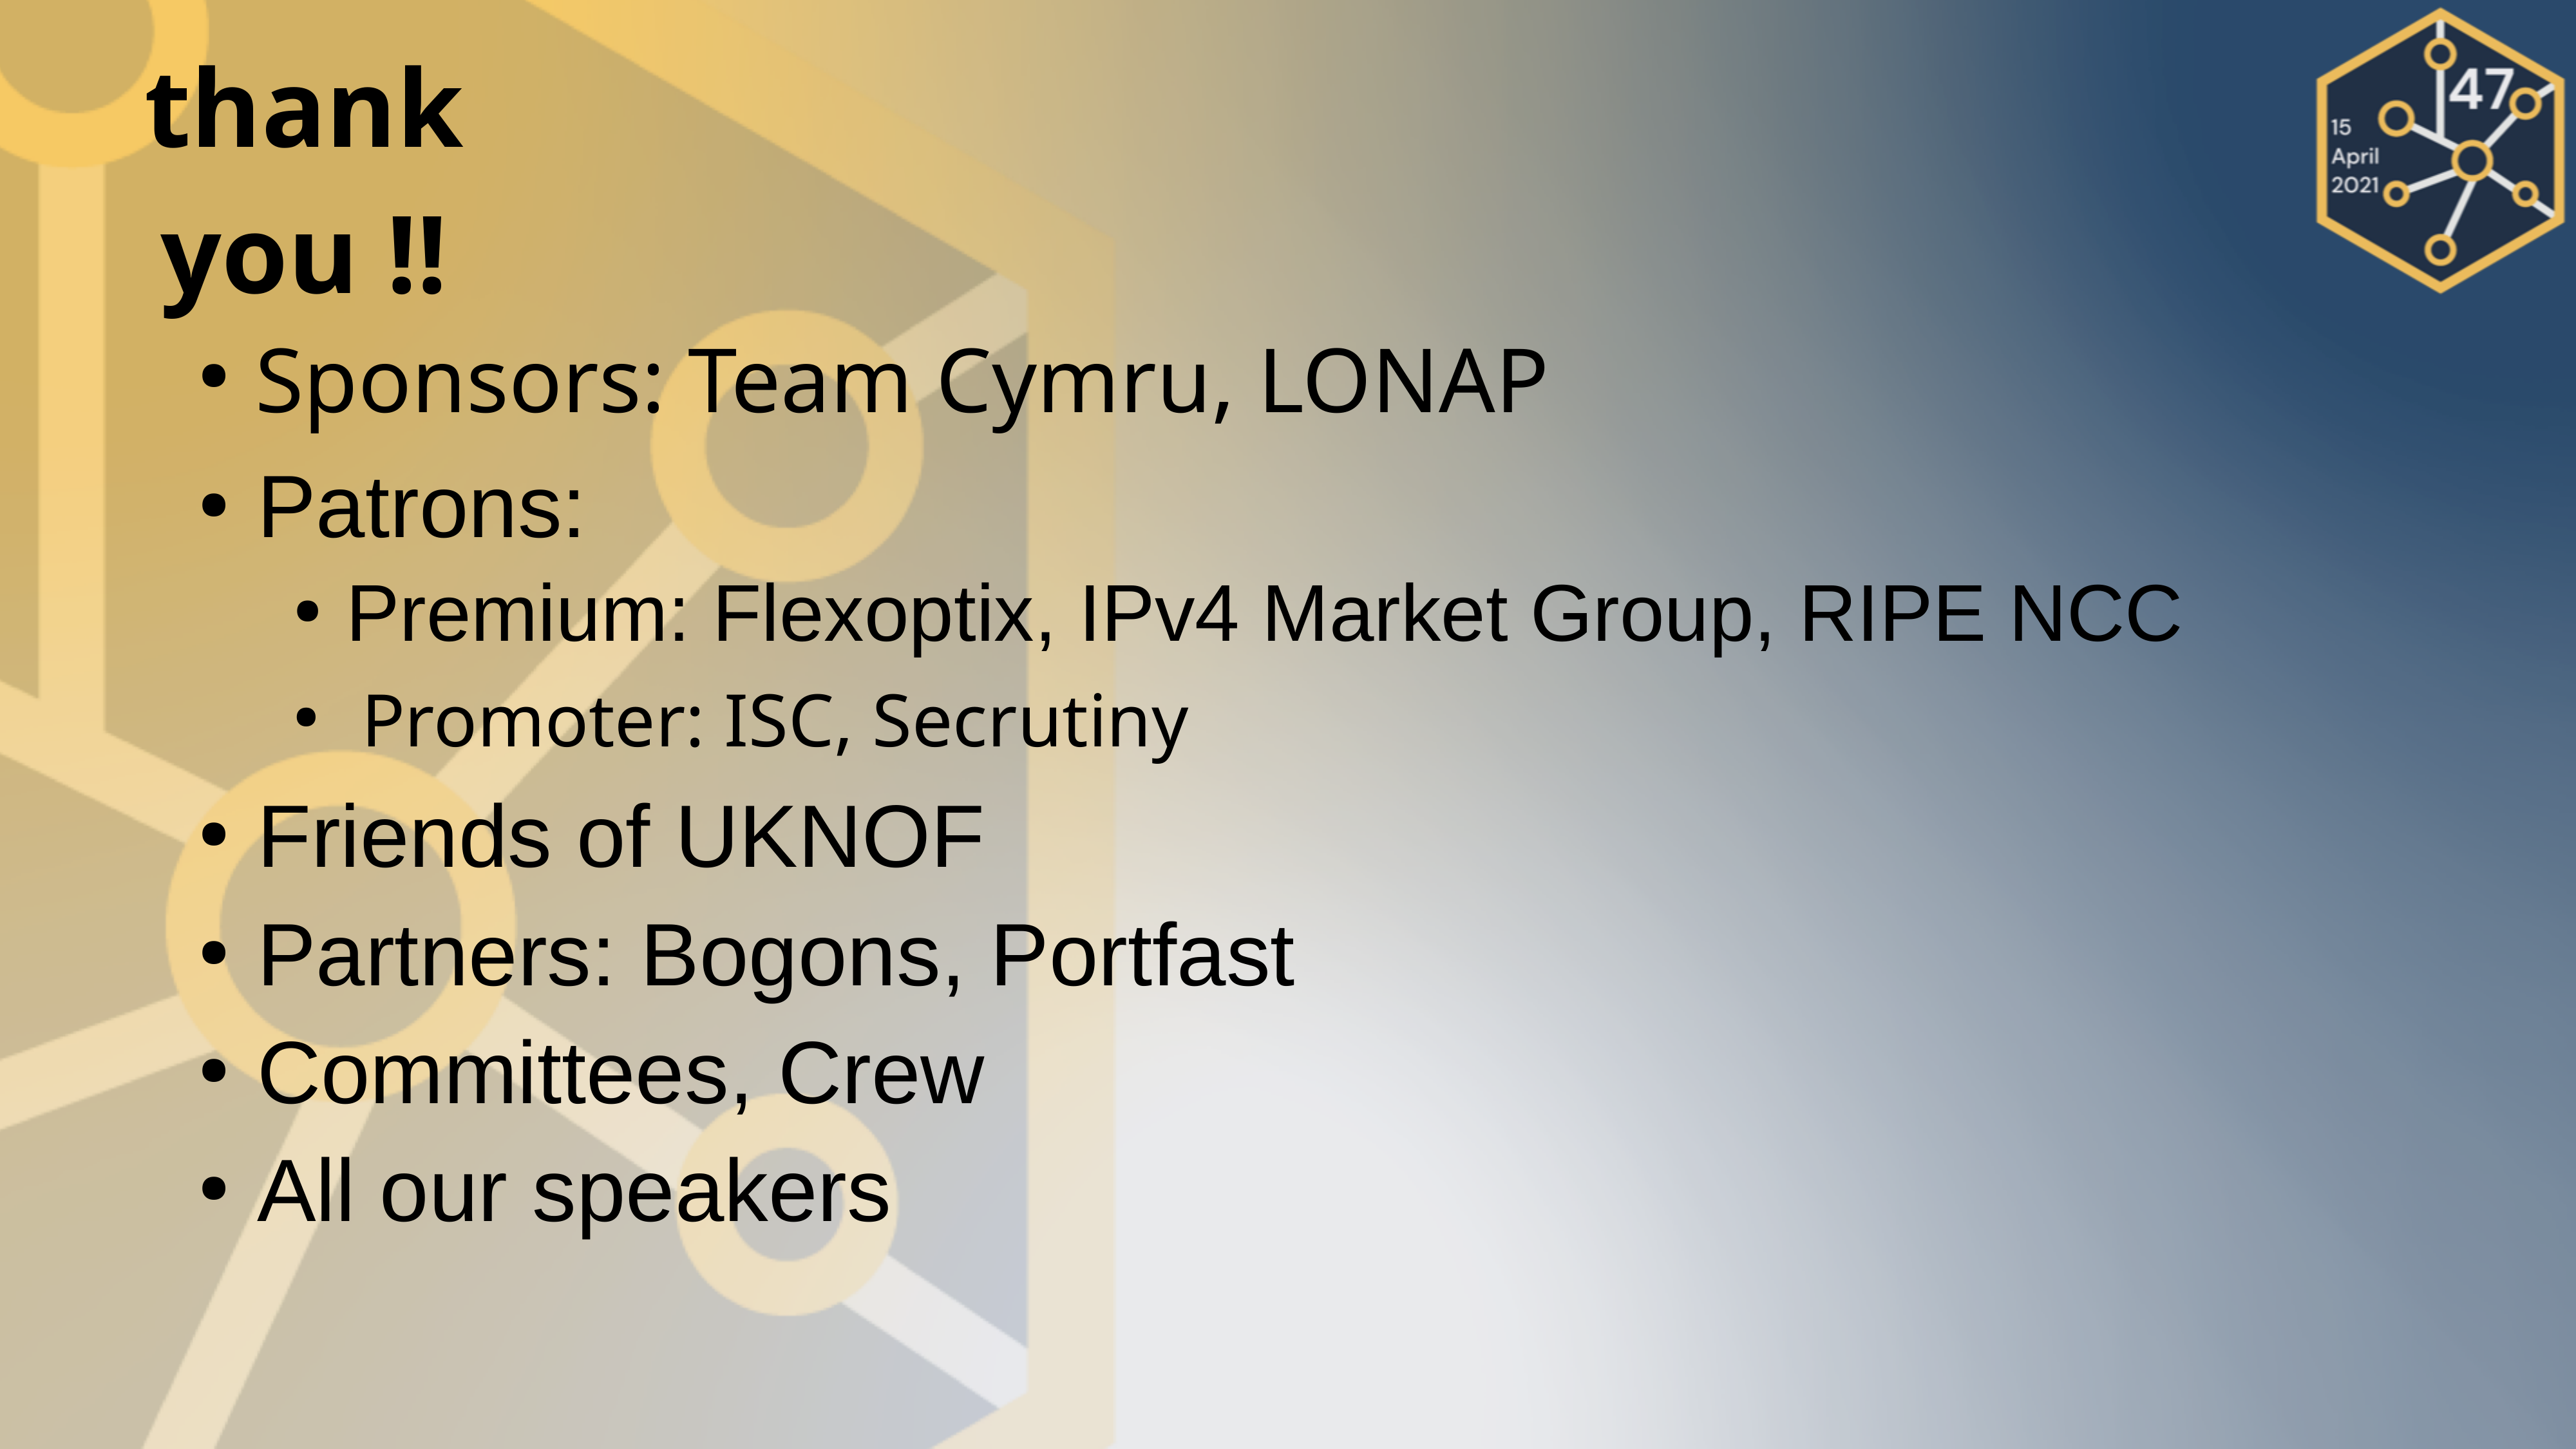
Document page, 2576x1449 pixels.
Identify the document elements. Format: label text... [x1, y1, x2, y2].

picture [0, 0, 2576, 1449]
list Sponsors: Team Cymru, LONAP Patrons: Premium: Flexoptix, IPv4 Market Group, RIPE NCC Promoter: ISC, Secrutiny Friends of UKNOF Partners: Bogons, Portfast Committees, Crew All our speakers [186, 317, 2389, 1170]
title thank you !! [0, 57, 609, 300]
